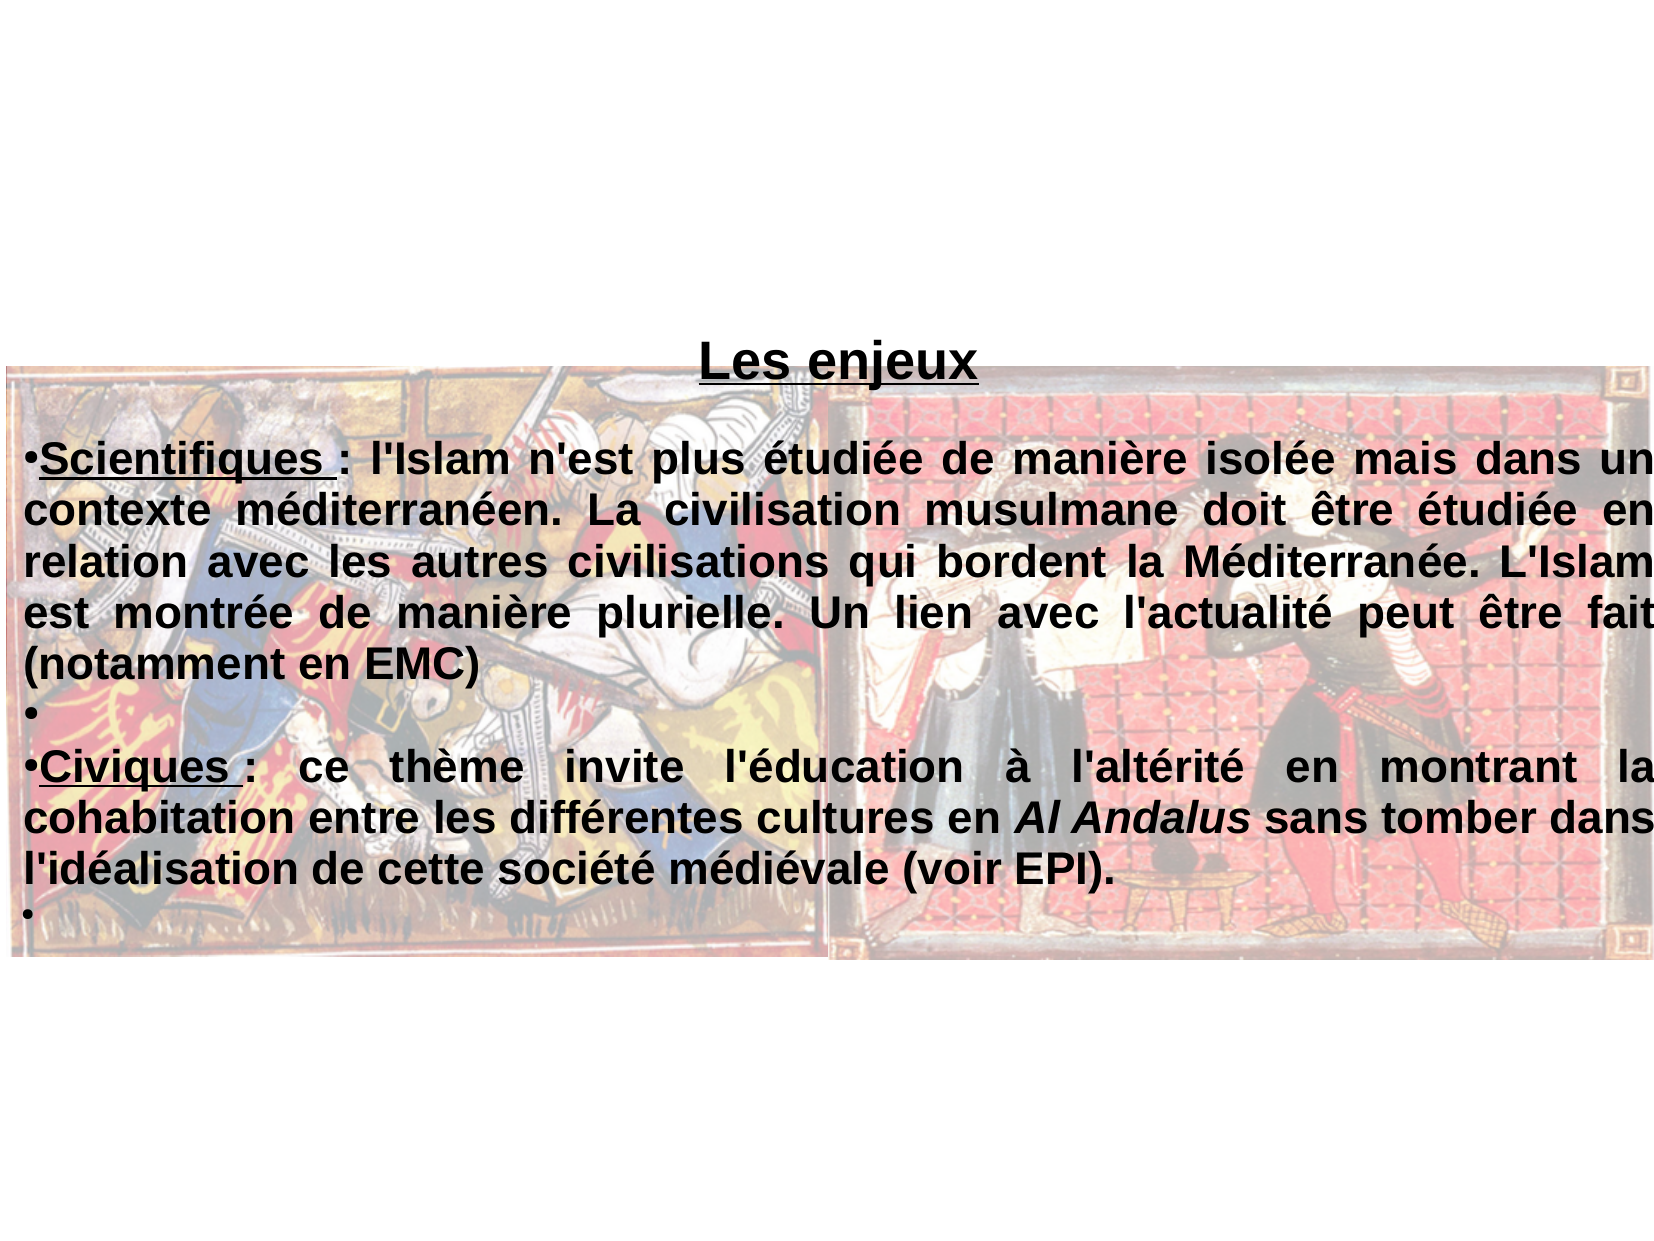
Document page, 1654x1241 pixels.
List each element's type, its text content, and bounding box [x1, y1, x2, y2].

text_box Les enjeux Scientifiques : l'Islam n'est plus étudiée de manière isolée mais dans un contexte méditerranéen. La civilisation musulmane doit être étudiée en relation avec les autres civilisations qui bordent la Méditerranée. L'Islam est montrée de manière plurielle. Un lien avec l'actualité peut être fait (notamment en EMC) Civiques : ce thème invite l'éducation à l'altérité en montrant la cohabitation entre les différentes cultures en Al Andalus sans tomber dans l'idéalisation de cette société médiévale (voir EPI). [6, 280, 1654, 987]
